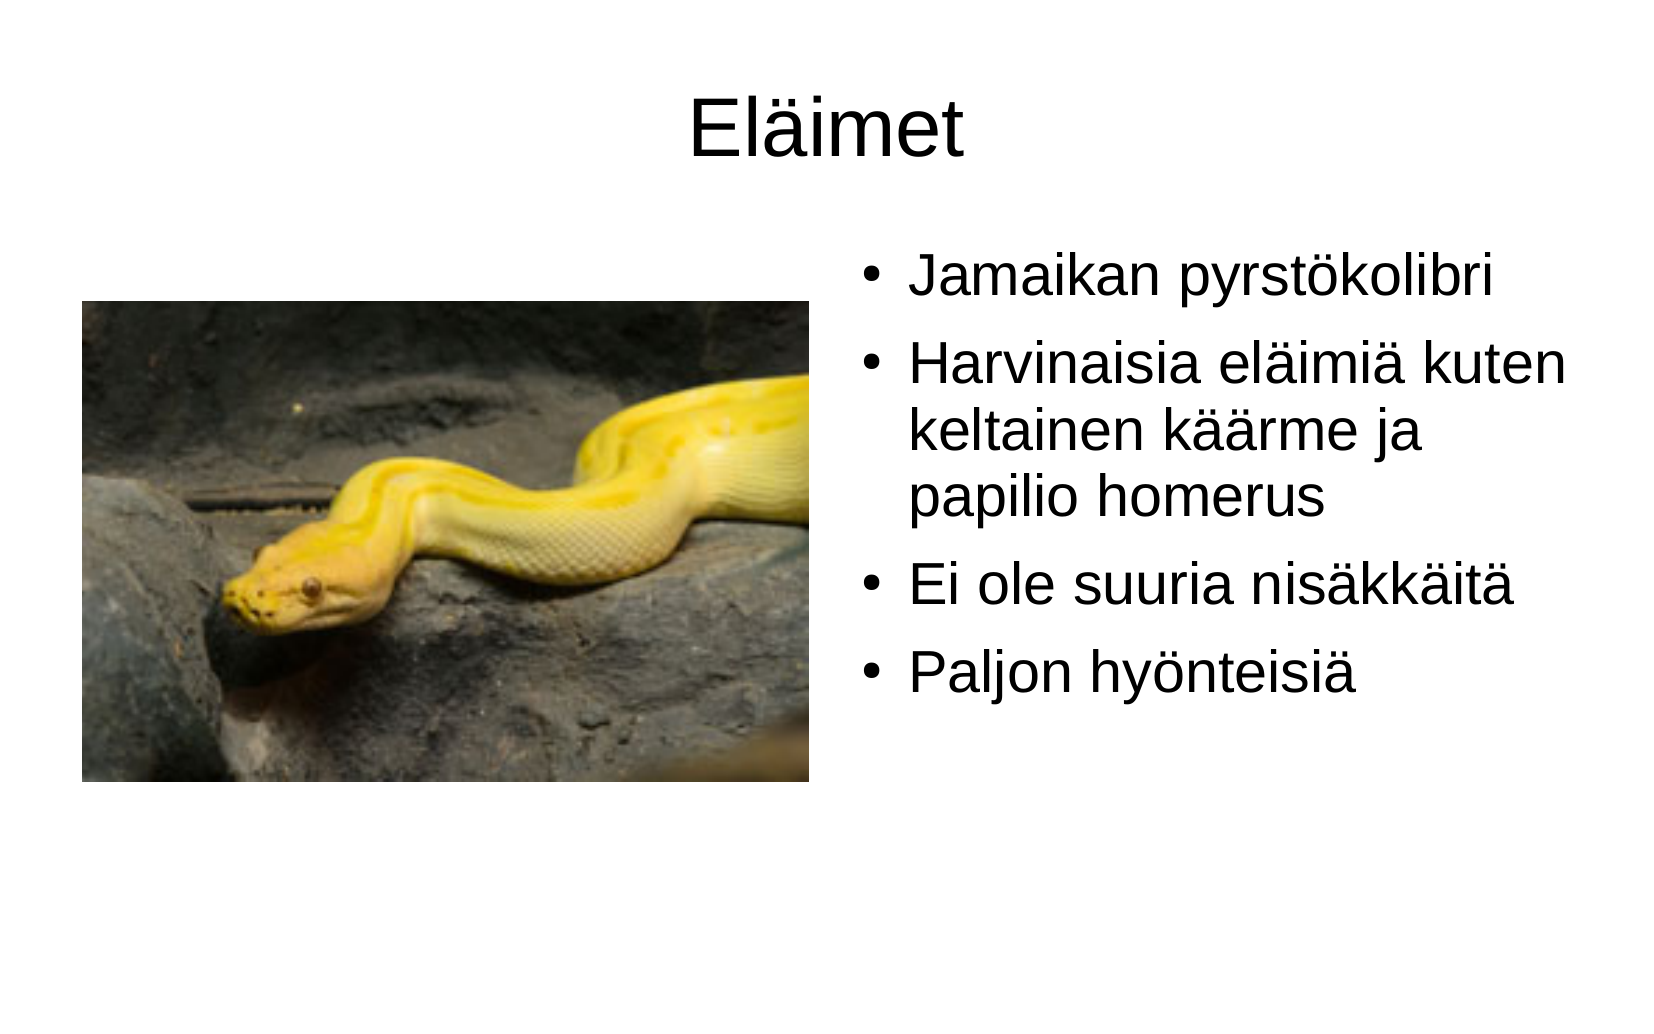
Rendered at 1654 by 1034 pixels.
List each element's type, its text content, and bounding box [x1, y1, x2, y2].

picture [82, 301, 809, 782]
title Eläimet [82, 41, 1571, 214]
list Jamaikan pyrstökolibri Harvinaisia eläimiä kuten keltainen käärme ja papilio homerus Ei ole suuria nisäkkäitä Paljon hyönteisiä [845, 241, 1572, 842]
